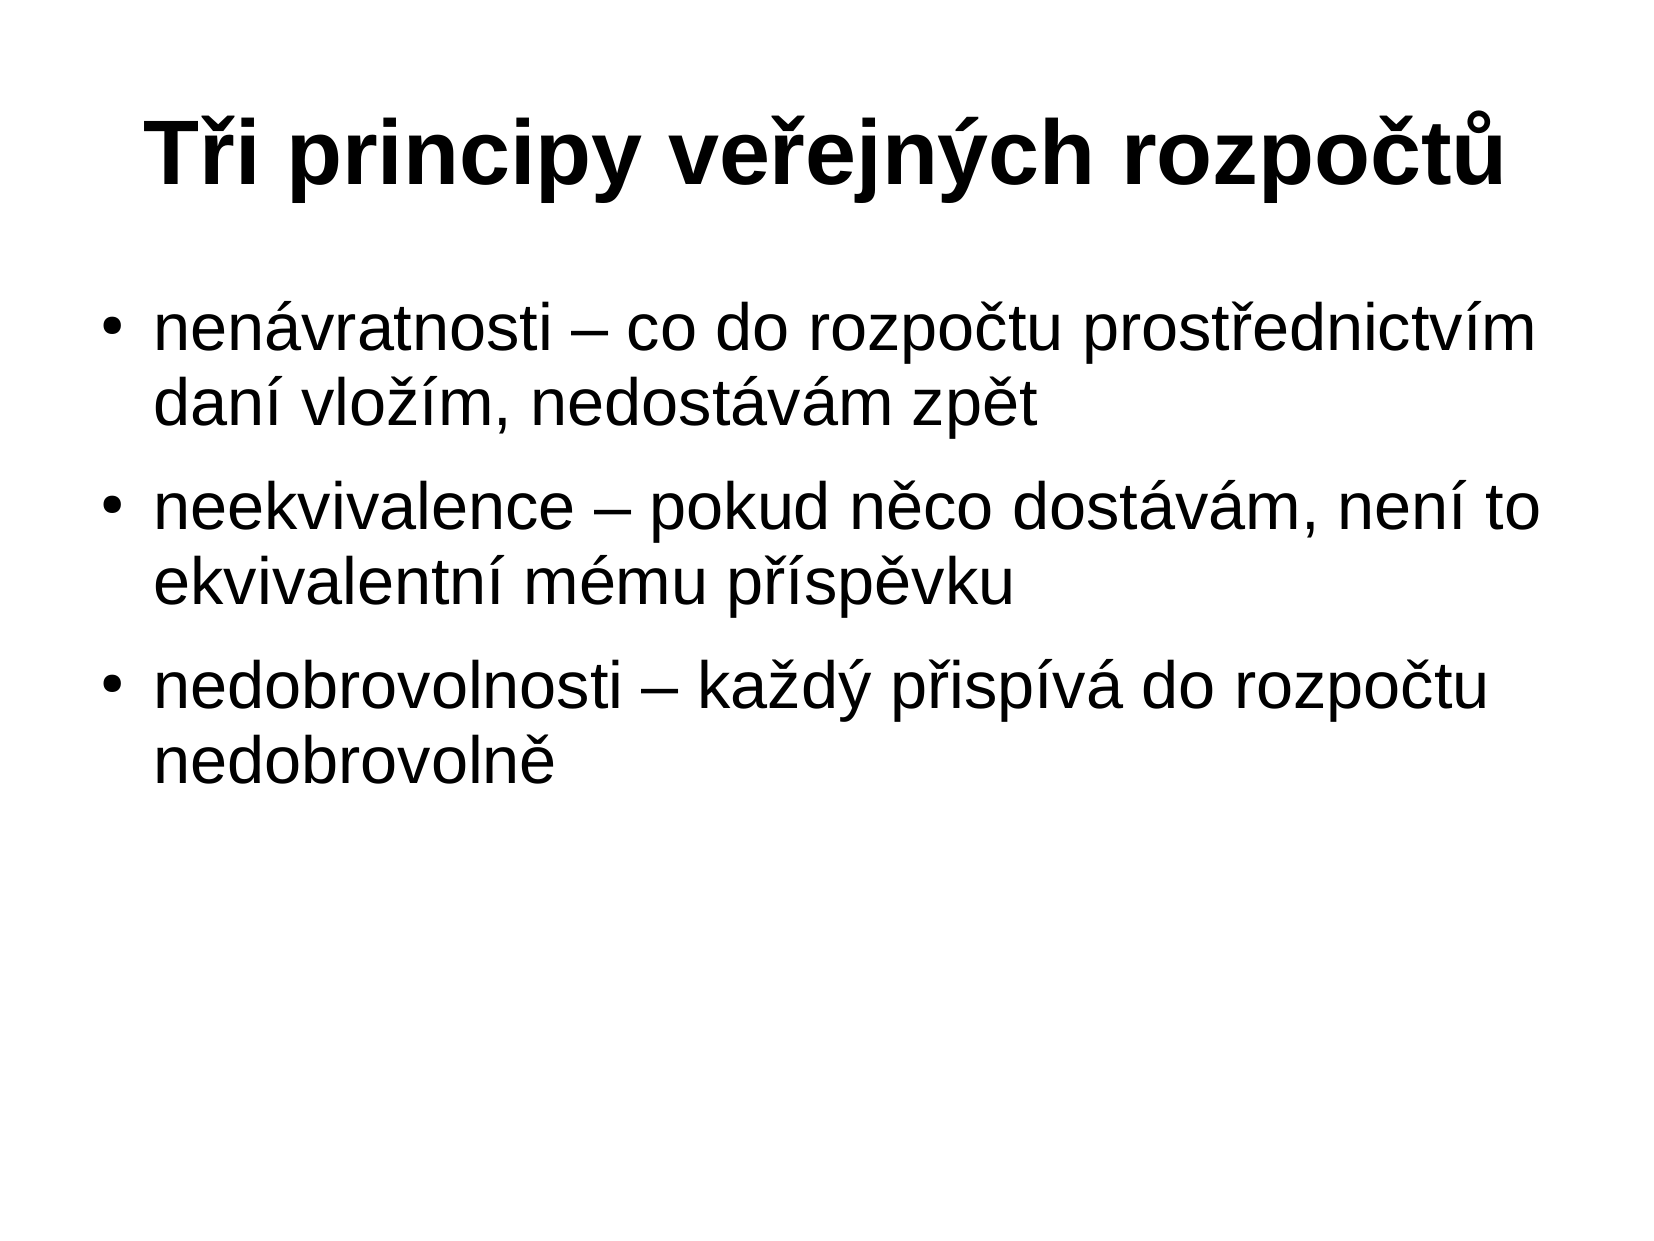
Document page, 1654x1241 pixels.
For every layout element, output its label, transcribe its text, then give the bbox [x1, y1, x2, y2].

list nenávratnosti – co do rozpočtu prostřednictvím daní vložím, nedostávám zpět neekvivalence – pokud něco dostávám, není to ekvivalentní mému příspěvku nedobrovolnosti – každý přispívá do rozpočtu nedobrovolně [82, 290, 1571, 1109]
title Tři principy veřejných rozpočtů [82, 49, 1571, 257]
